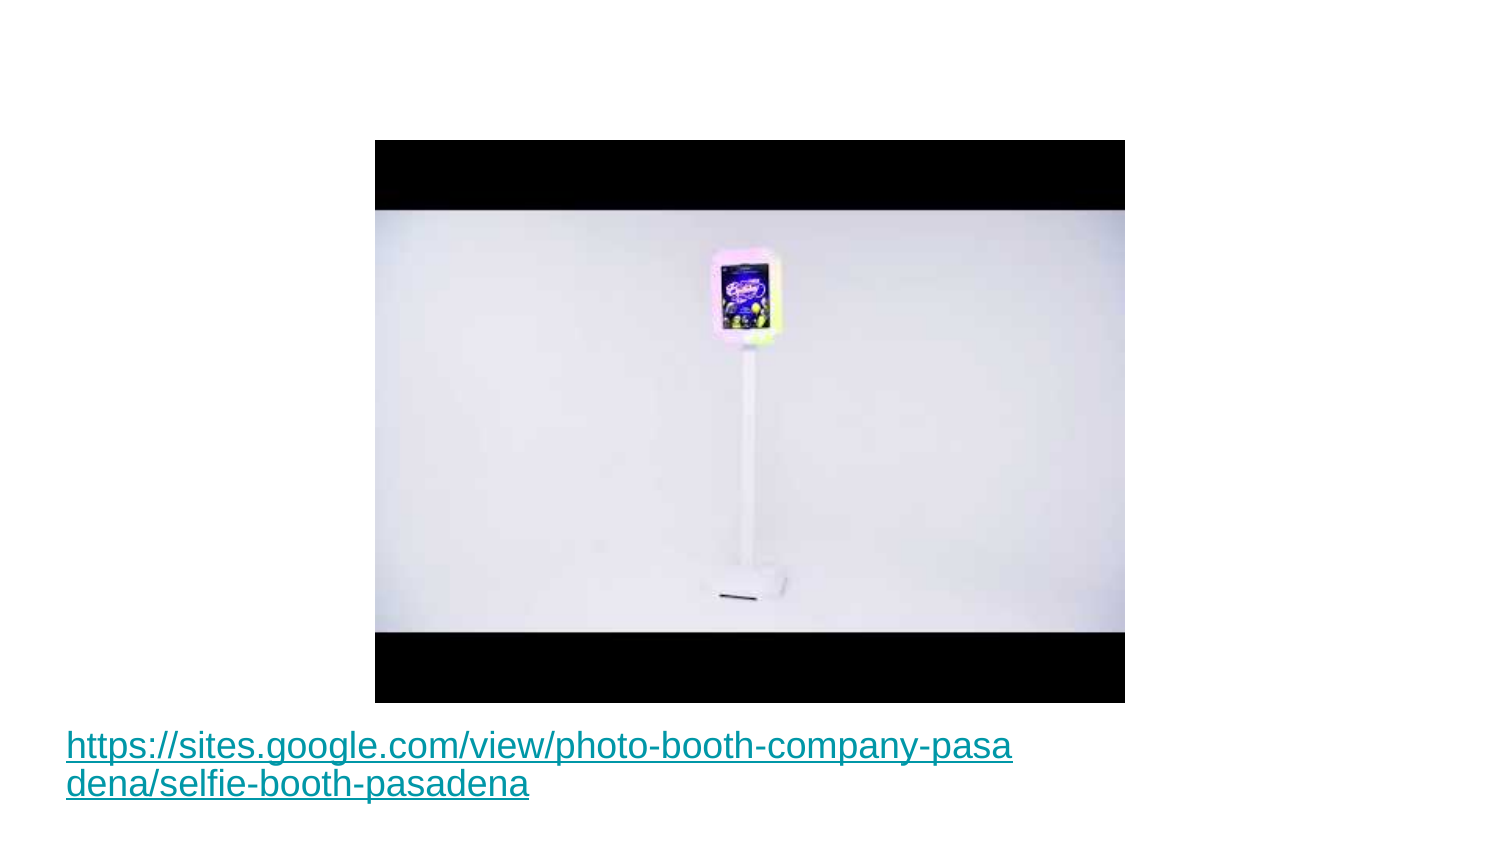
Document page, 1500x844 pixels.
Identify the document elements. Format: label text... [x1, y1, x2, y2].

list https://sites.google.com/view/photo-booth-company-pasadena/selfie-booth-pasadena [51, 694, 1036, 794]
picture [375, 140, 1125, 704]
